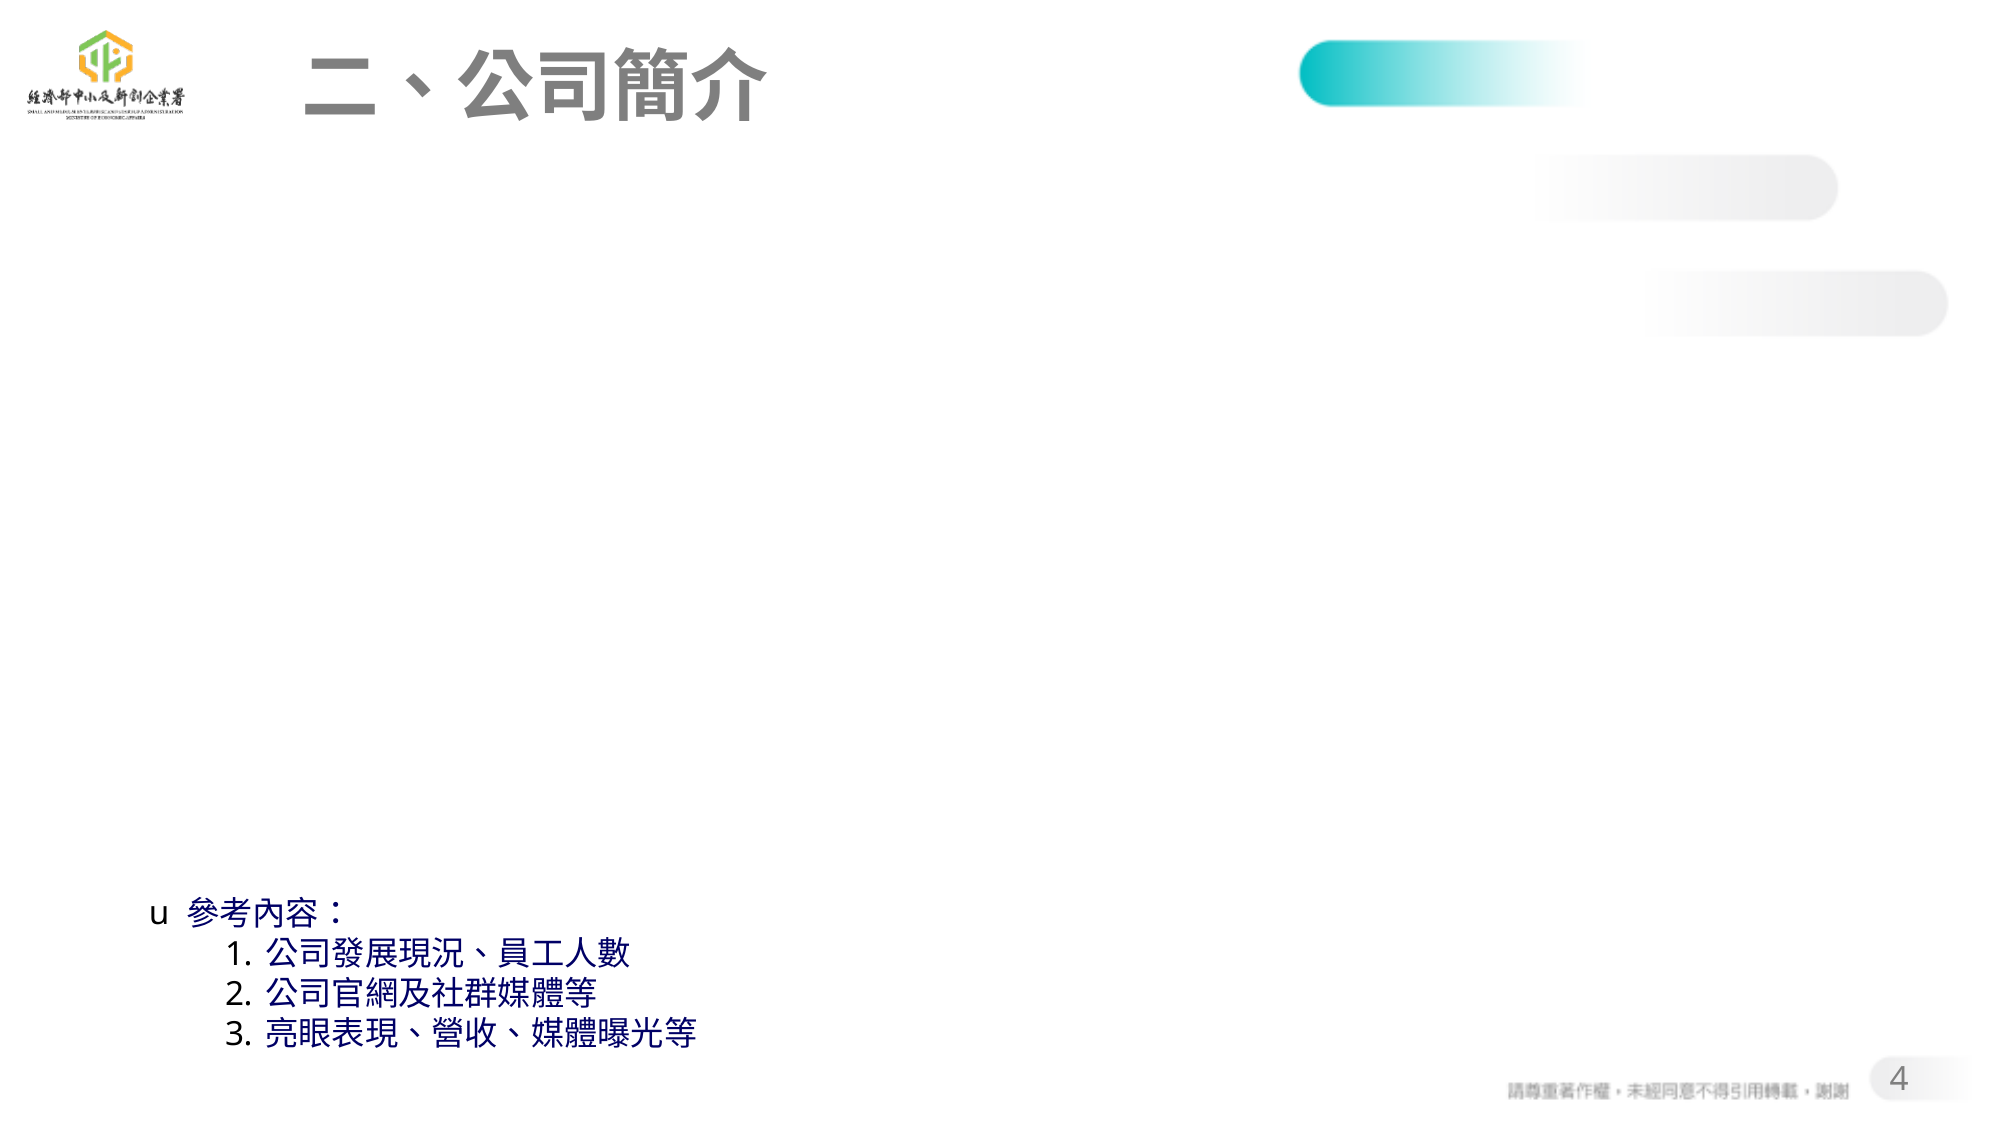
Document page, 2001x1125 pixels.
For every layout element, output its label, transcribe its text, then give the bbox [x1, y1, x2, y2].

text_box 4 [1874, 1049, 1953, 1110]
text_box 參考內容： 公司發展現況、員工人數 公司官網及社群媒體等 亮眼表現、營收、媒體曝光等 [133, 884, 681, 1062]
title 二、公司簡介 [286, 28, 1011, 109]
